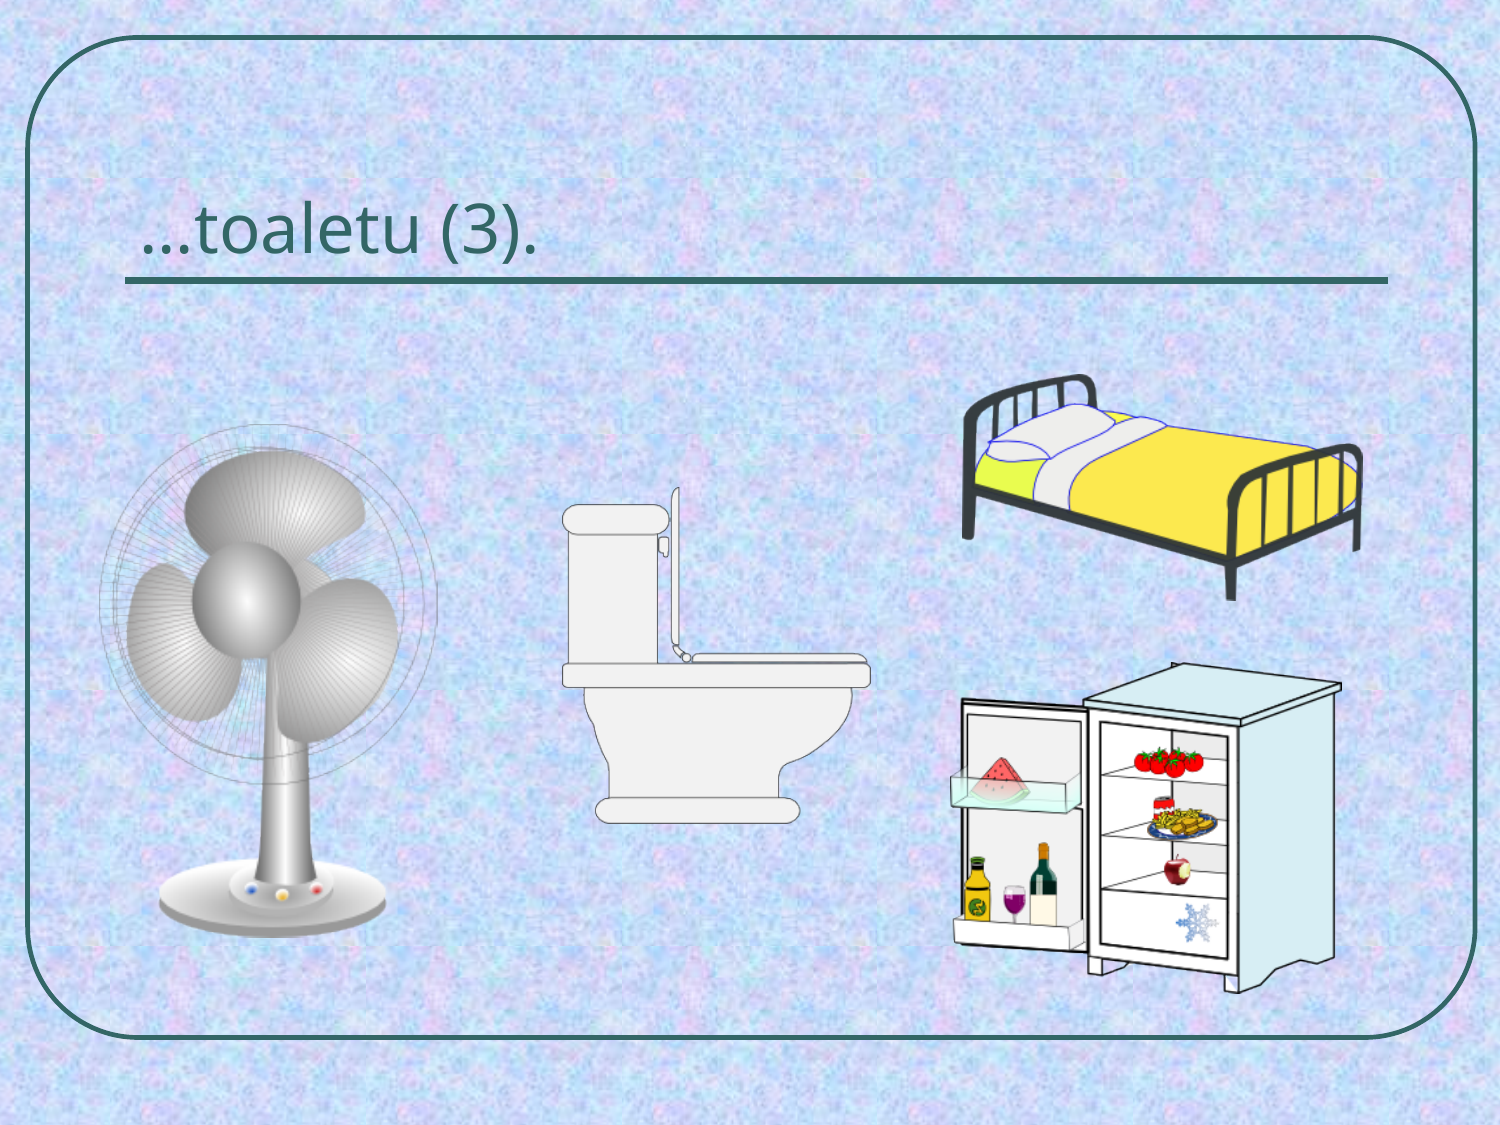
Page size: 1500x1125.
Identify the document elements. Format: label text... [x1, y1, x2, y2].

title …toaletu (3). [125, 87, 1388, 275]
picture [0, 0, 1500, 1125]
